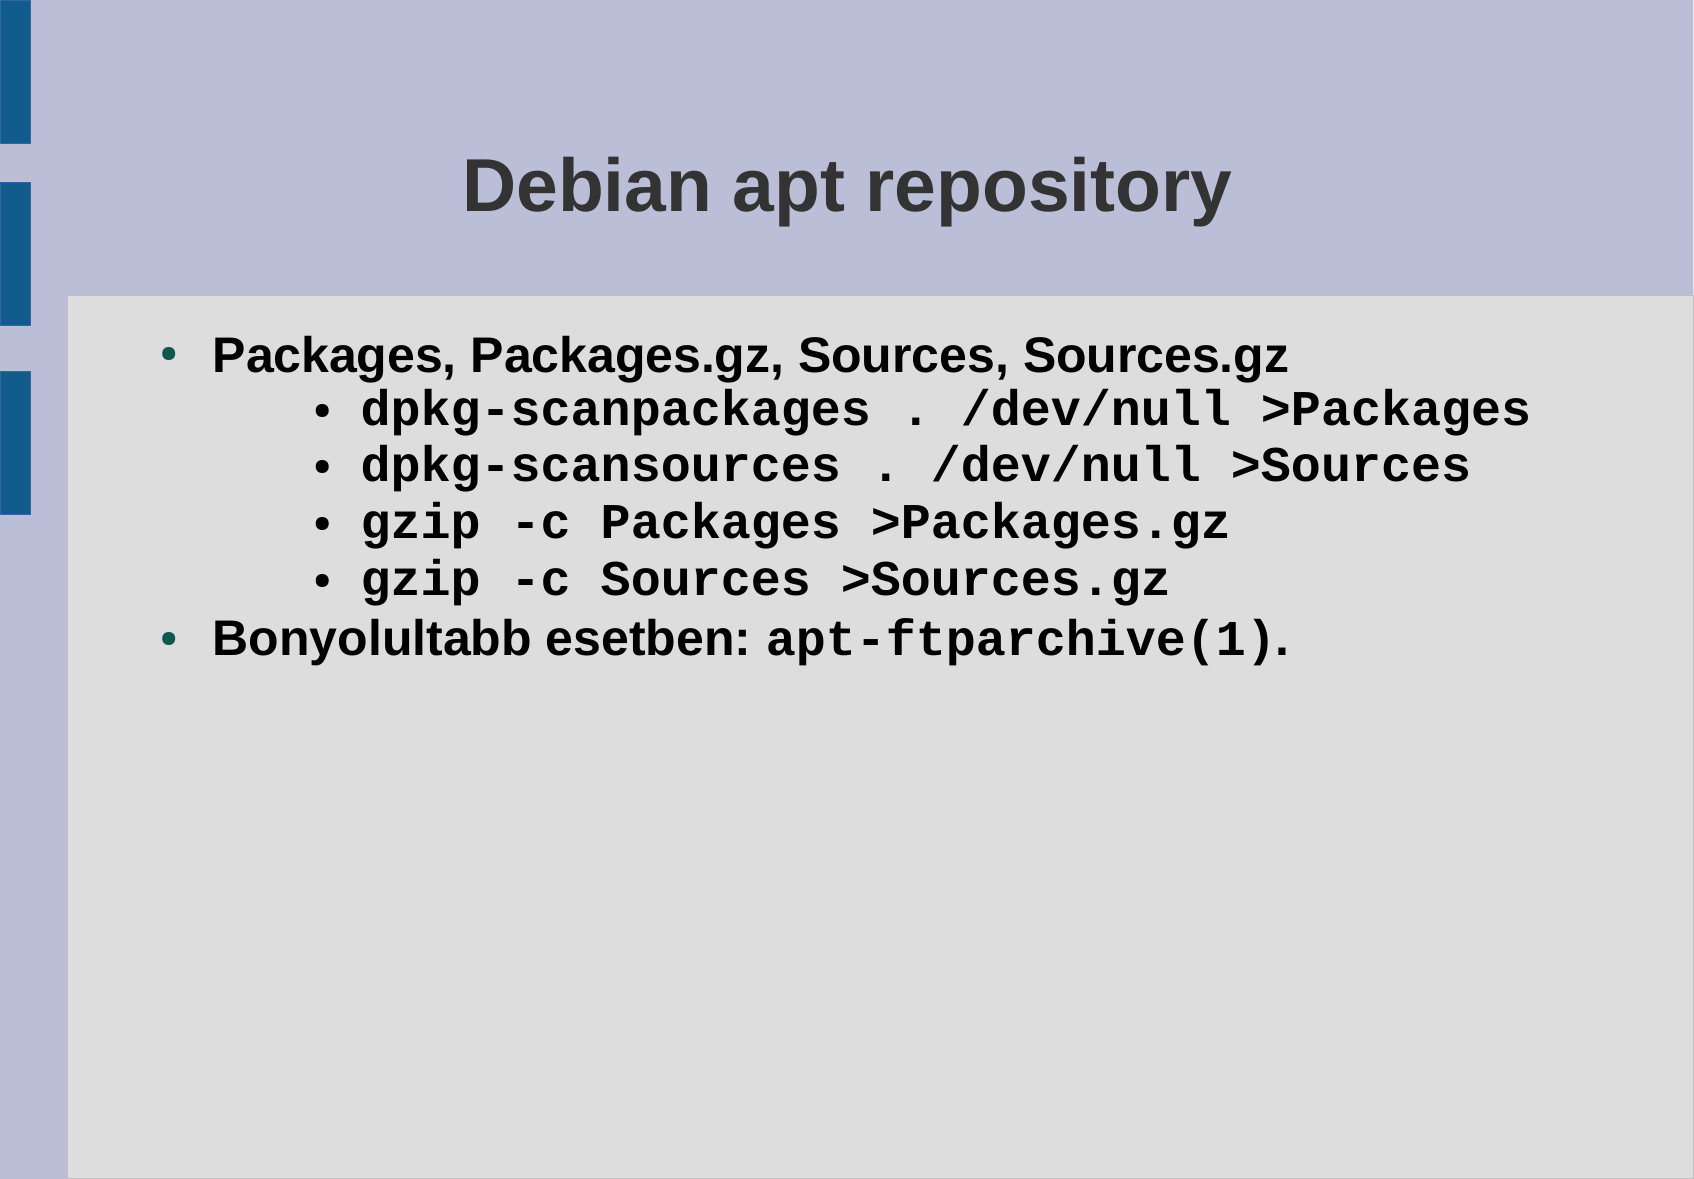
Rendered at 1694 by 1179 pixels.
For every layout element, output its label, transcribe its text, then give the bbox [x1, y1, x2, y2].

title Debian apt repository [124, 86, 1571, 284]
list Packages, Packages.gz, Sources, Sources.gz dpkg-scanpackages . /dev/null >Packages dpkg-scansources . /dev/null >Sources gzip -c Packages >Packages.gz gzip -c Sources >Sources.gz Bonyolultabb esetben: apt-ftparchive(1). [124, 327, 1571, 1071]
